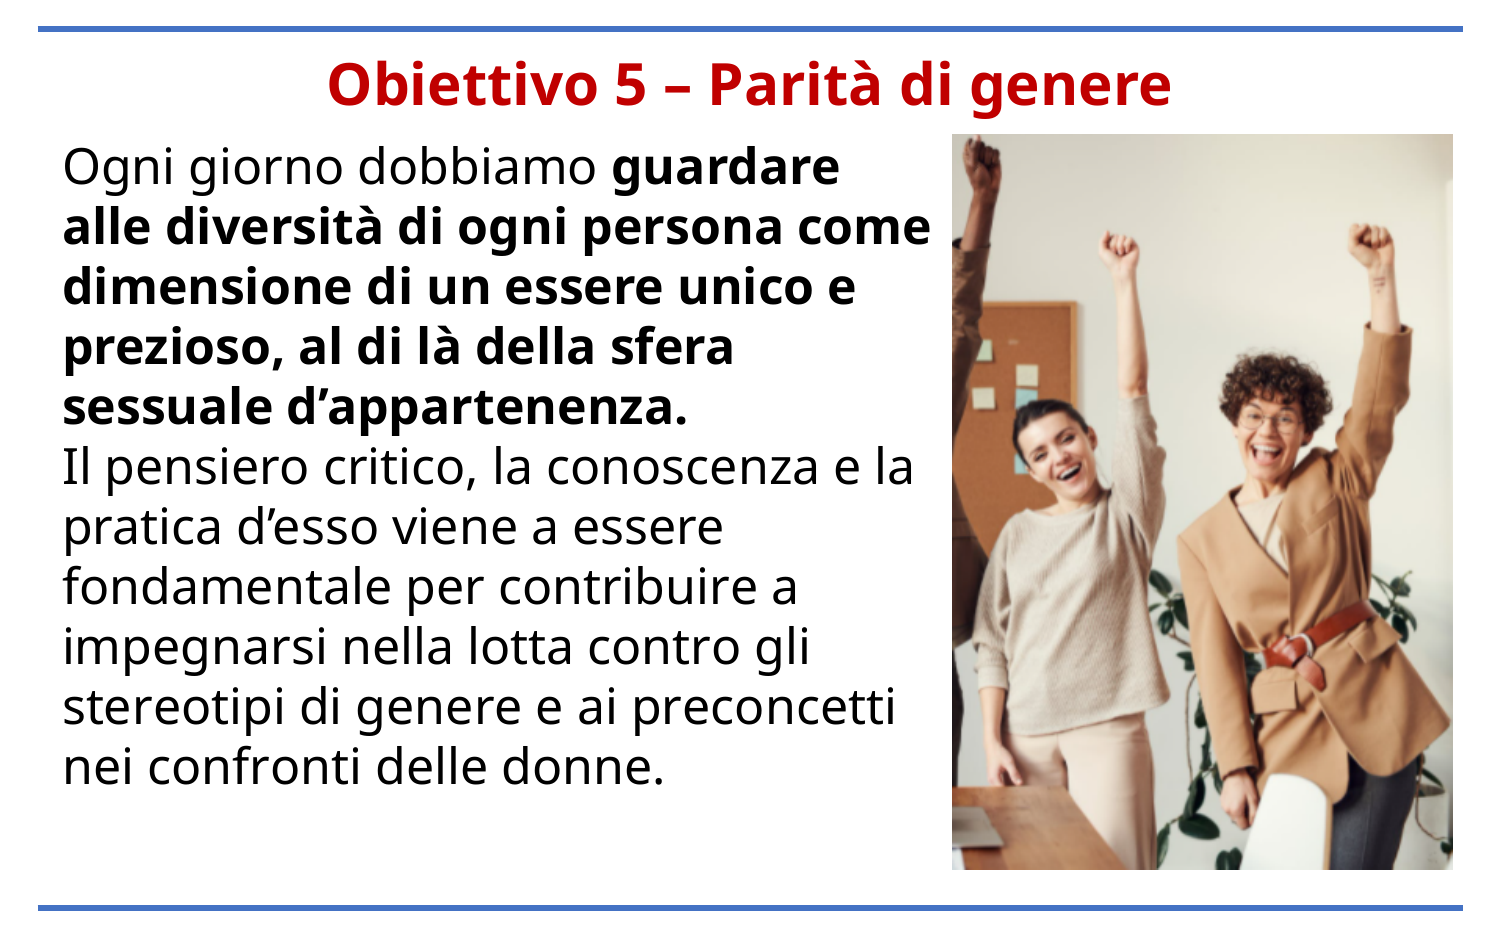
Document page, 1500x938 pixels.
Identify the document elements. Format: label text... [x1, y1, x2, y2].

text_box Ogni giorno dobbiamo guardare alle diversità di ogni persona come dimensione di un essere unico e prezioso, al di là della sfera sessuale d’appartenenza. Il pensiero critico, la conoscenza e la pratica d’esso viene a essere fondamentale per contribuire a impegnarsi nella lotta contro gli stereotipi di genere e ai preconcetti nei confronti delle donne. [47, 127, 958, 870]
picture [952, 134, 1453, 870]
title Obiettivo 5 – Parità di genere [0, 47, 1500, 104]
